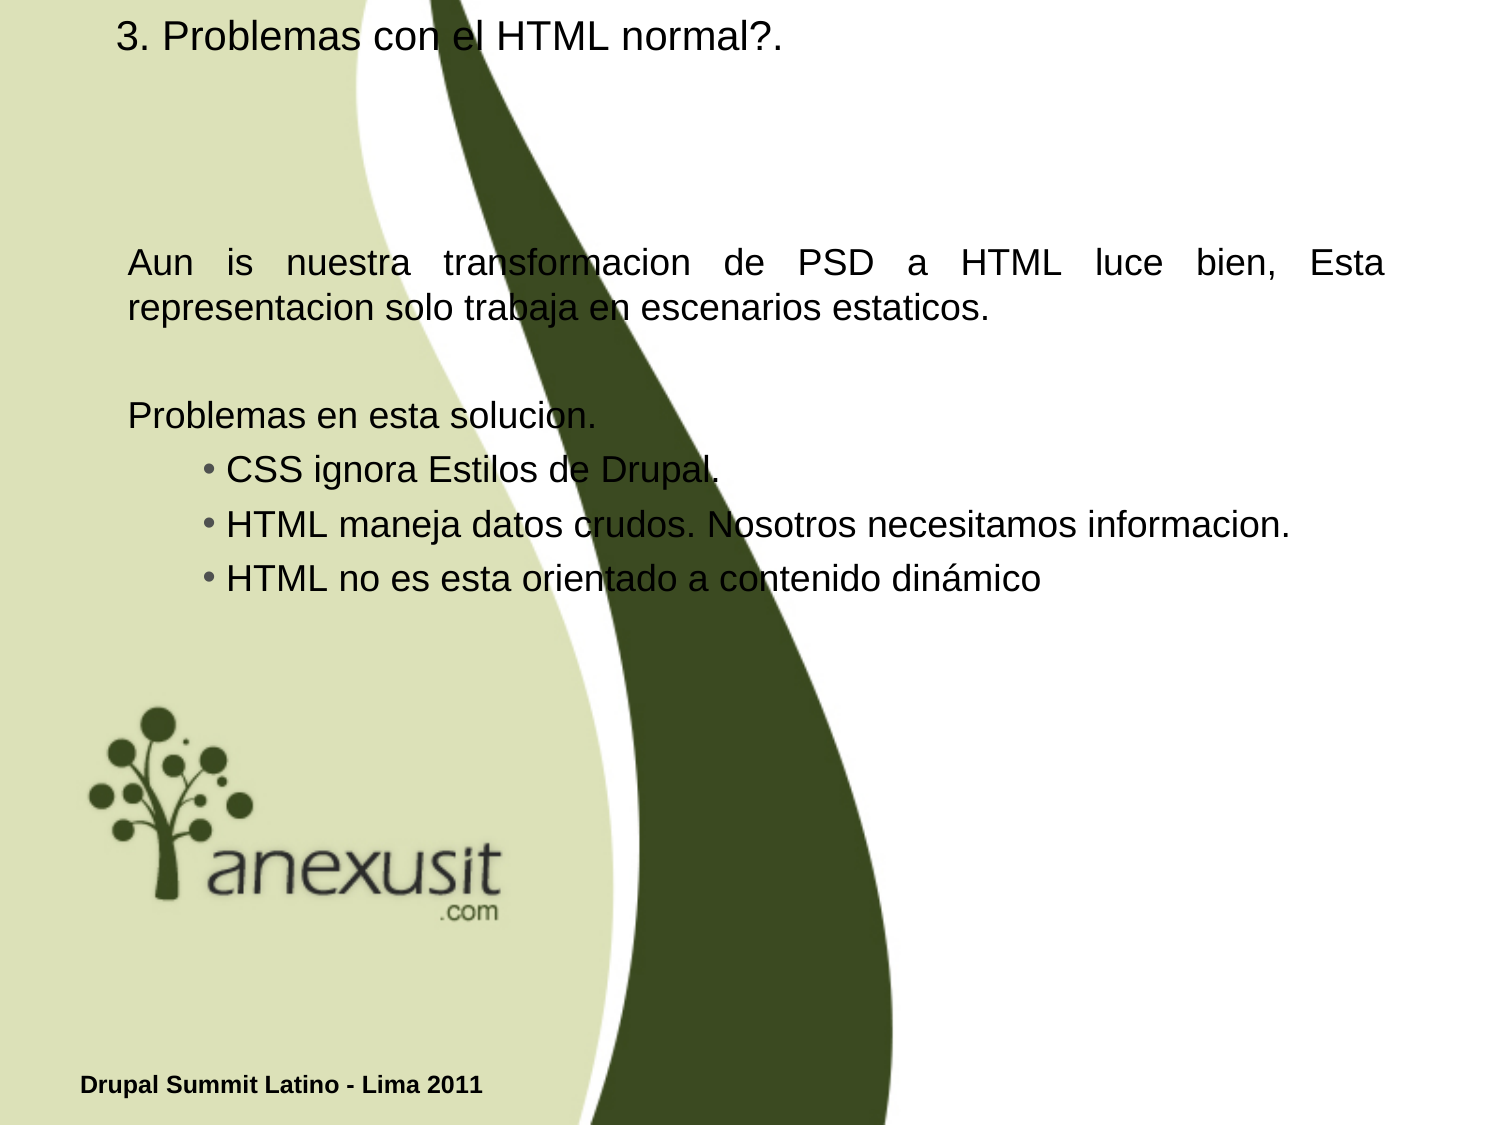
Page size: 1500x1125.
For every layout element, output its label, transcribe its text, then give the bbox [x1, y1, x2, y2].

text_box Drupal Summit Latino - Lima 2011 [65, 1060, 1066, 1106]
picture [0, 0, 1500, 1125]
text_box 3. Problemas con el HTML normal?. [100, 0, 827, 119]
text_box Aun is nuestra transformacion de PSD a HTML luce bien, Esta representacion solo trabaja en escenarios estaticos. Problemas en esta solucion. CSS ignora Estilos de Drupal. HTML maneja datos crudos. Nosotros necesitamos informacion. HTML no es esta orientado a contenido dinámico [112, 229, 1401, 906]
